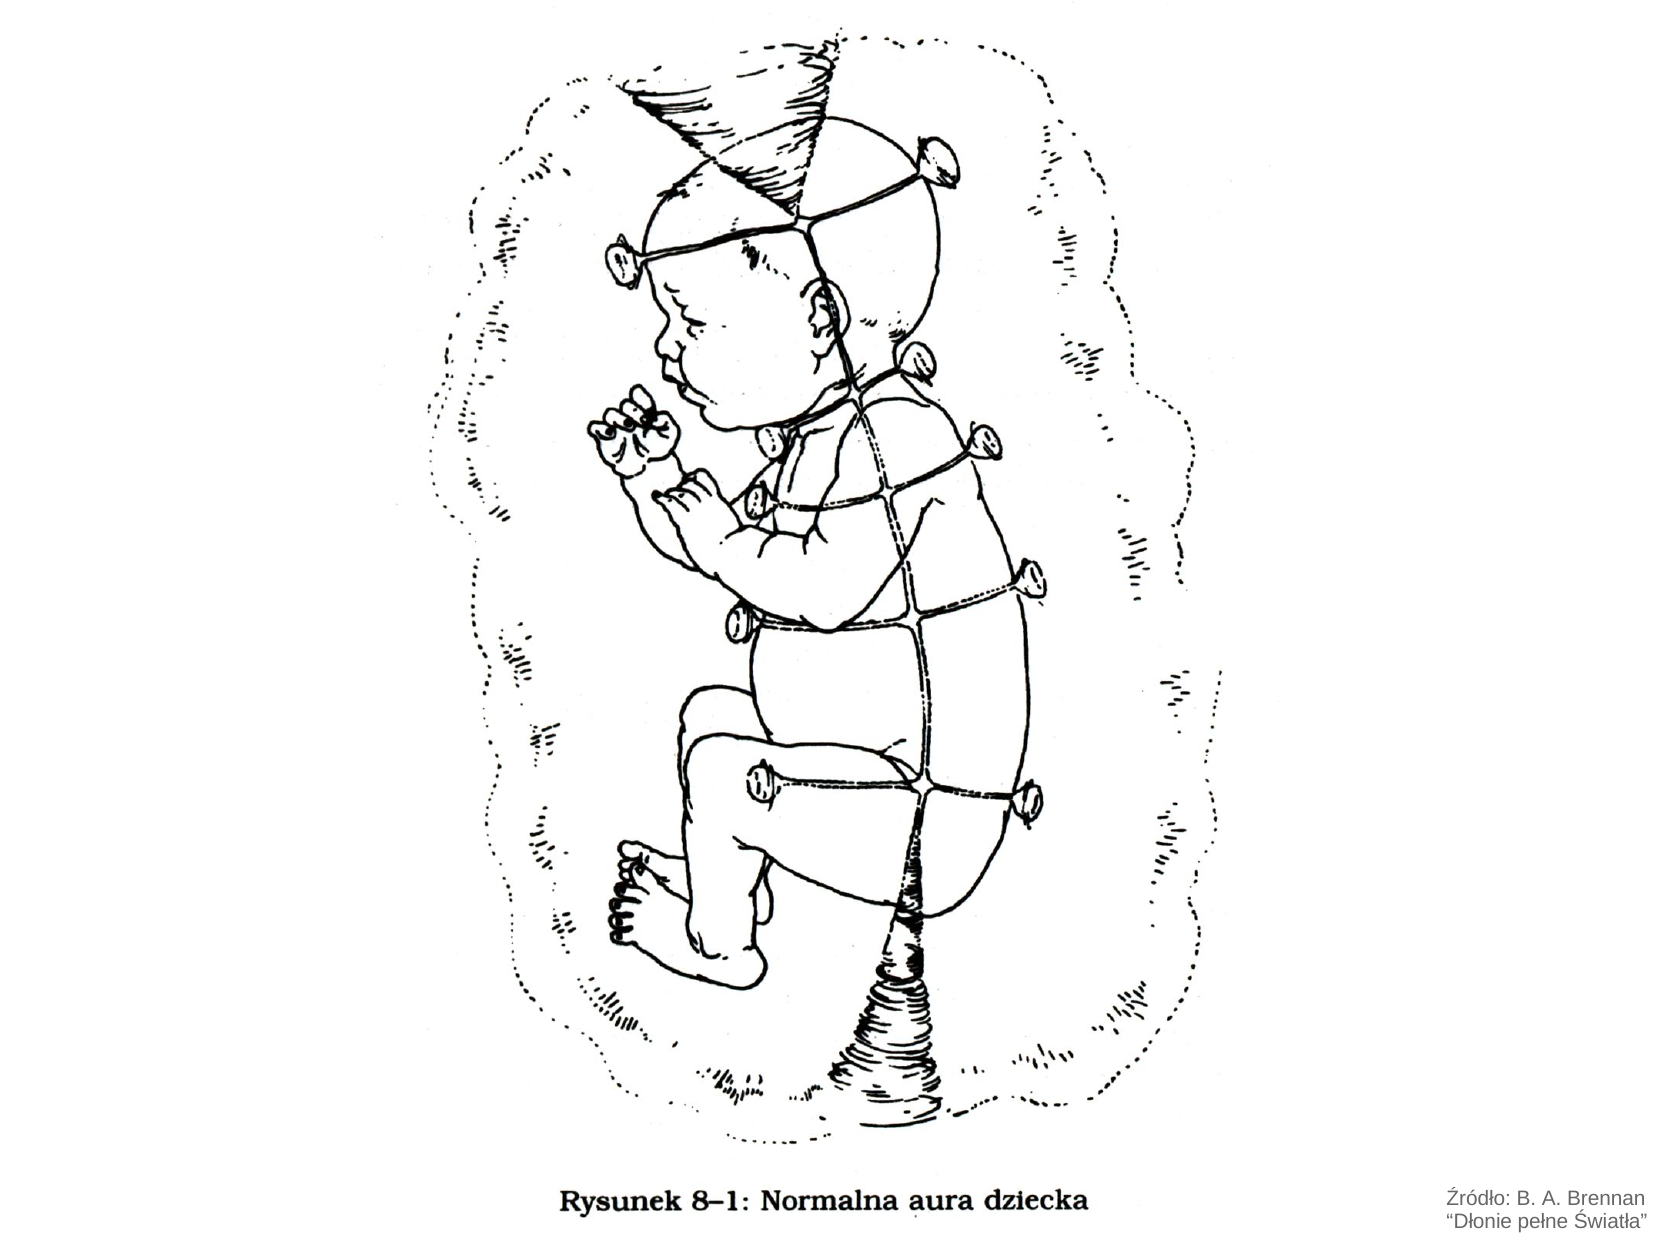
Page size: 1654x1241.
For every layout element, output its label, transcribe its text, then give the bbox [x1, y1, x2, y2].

text_box Źródło: B. A. Brennan “Dłonie pełne Światła” [1440, 1181, 1654, 1240]
picture [372, 0, 1281, 1241]
